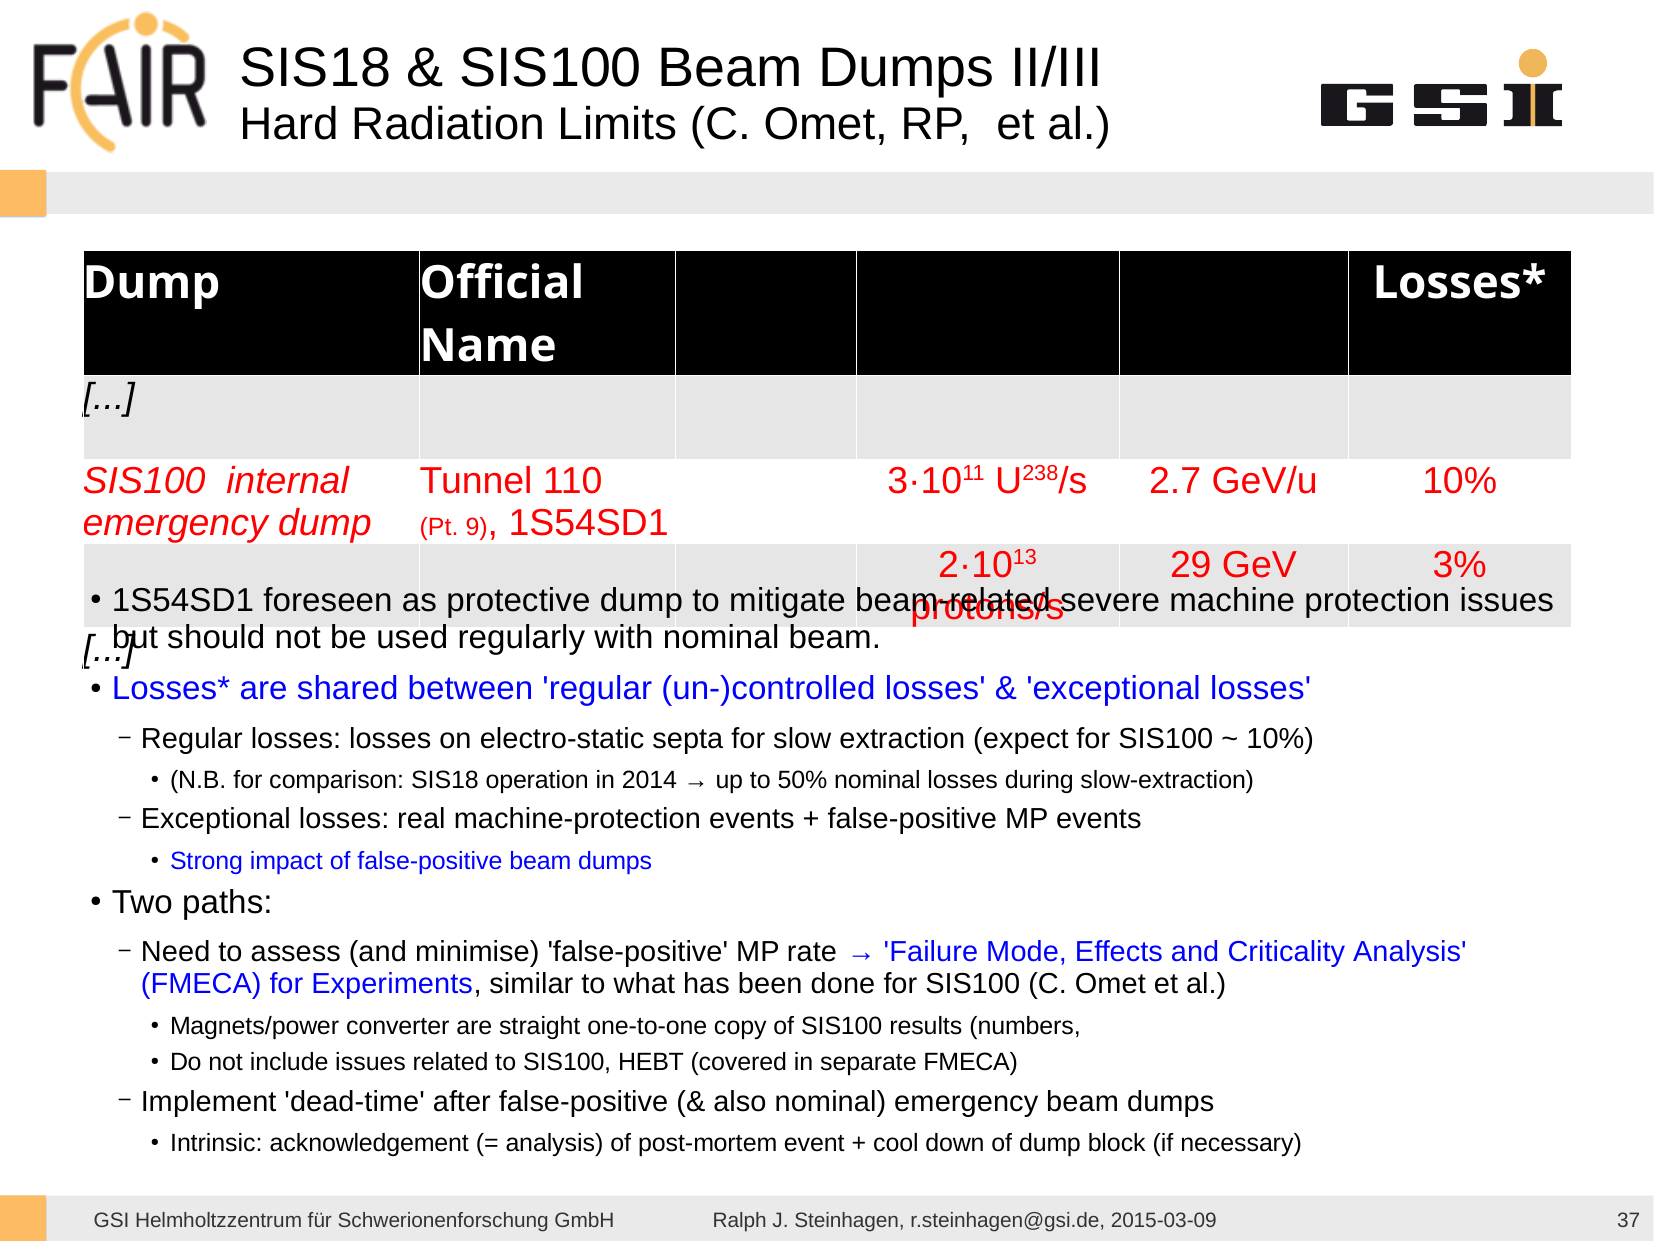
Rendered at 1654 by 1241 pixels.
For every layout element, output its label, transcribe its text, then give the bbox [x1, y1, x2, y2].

table_cell 3·1011 U238/s [857, 460, 1119, 543]
table_cell [857, 376, 1119, 459]
table_header Official Name [420, 251, 675, 375]
table_header Dump [84, 251, 419, 375]
table_cell [1120, 376, 1348, 459]
table_cell [676, 376, 856, 459]
table_cell [676, 460, 856, 543]
table_cell [84, 544, 419, 581]
table_cell Tunnel 110 (Pt. 9), 1S54SD1 [420, 460, 675, 543]
table_header Losses* [1349, 251, 1571, 375]
table_cell 2.7 GeV/u [1120, 460, 1348, 543]
table_cell [676, 544, 856, 581]
table_cell [1349, 376, 1571, 459]
table_cell SIS100 internal emergency dump [84, 460, 419, 543]
picture [33, 10, 207, 155]
table_header [676, 251, 856, 375]
title SIS18 & SIS100 Beam Dumps II/III Hard Radiation Limits (C. Omet, RP, et al.) [239, 23, 1223, 162]
table_cell [420, 544, 675, 581]
list 1S54SD1 foreseen as protective dump to mitigate beam-related severe machine protection issues but should not be used regularly with nominal beam. Losses* are shared between 'regular (un-)controlled losses' & 'exceptional losses' Regular losses: losses on electro-static septa for slow extraction (expect for SIS100 ~ 10%) (N.B. for comparison: SIS18 operation in 2014 → up to 50% nominal losses during slow-extraction) Exceptional losses: real machine-protection events + false-positive MP events Strong impact of false-positive beam dumps Two paths: Need to assess (and minimise) 'false-positive' MP rate → 'Failure Mode, Effects and Criticality Analysis' (FMECA) for Experiments, similar to what has been done for SIS100 (C. Omet et al.) Magnets/power converter are straight one-to-one copy of SIS100 results (numbers, Do not include issues related to SIS100, HEBT (covered in separate FMECA) Implement 'dead-time' after false-positive (& also nominal) emergency beam dumps Intrinsic: acknowledgement (= analysis) of post-mortem event + cool down of dump block (if necessary) [82, 581, 1571, 1158]
table_cell 3% [1349, 544, 1571, 581]
table_header [1120, 251, 1348, 375]
table_cell 29 GeV [1120, 544, 1348, 581]
table_header [857, 251, 1119, 375]
picture [1319, 46, 1564, 129]
table_cell 2·1013 protons/s [857, 544, 1119, 581]
table_cell 10% [1349, 460, 1571, 543]
table_cell [...] [84, 376, 419, 459]
table_cell [420, 376, 675, 459]
